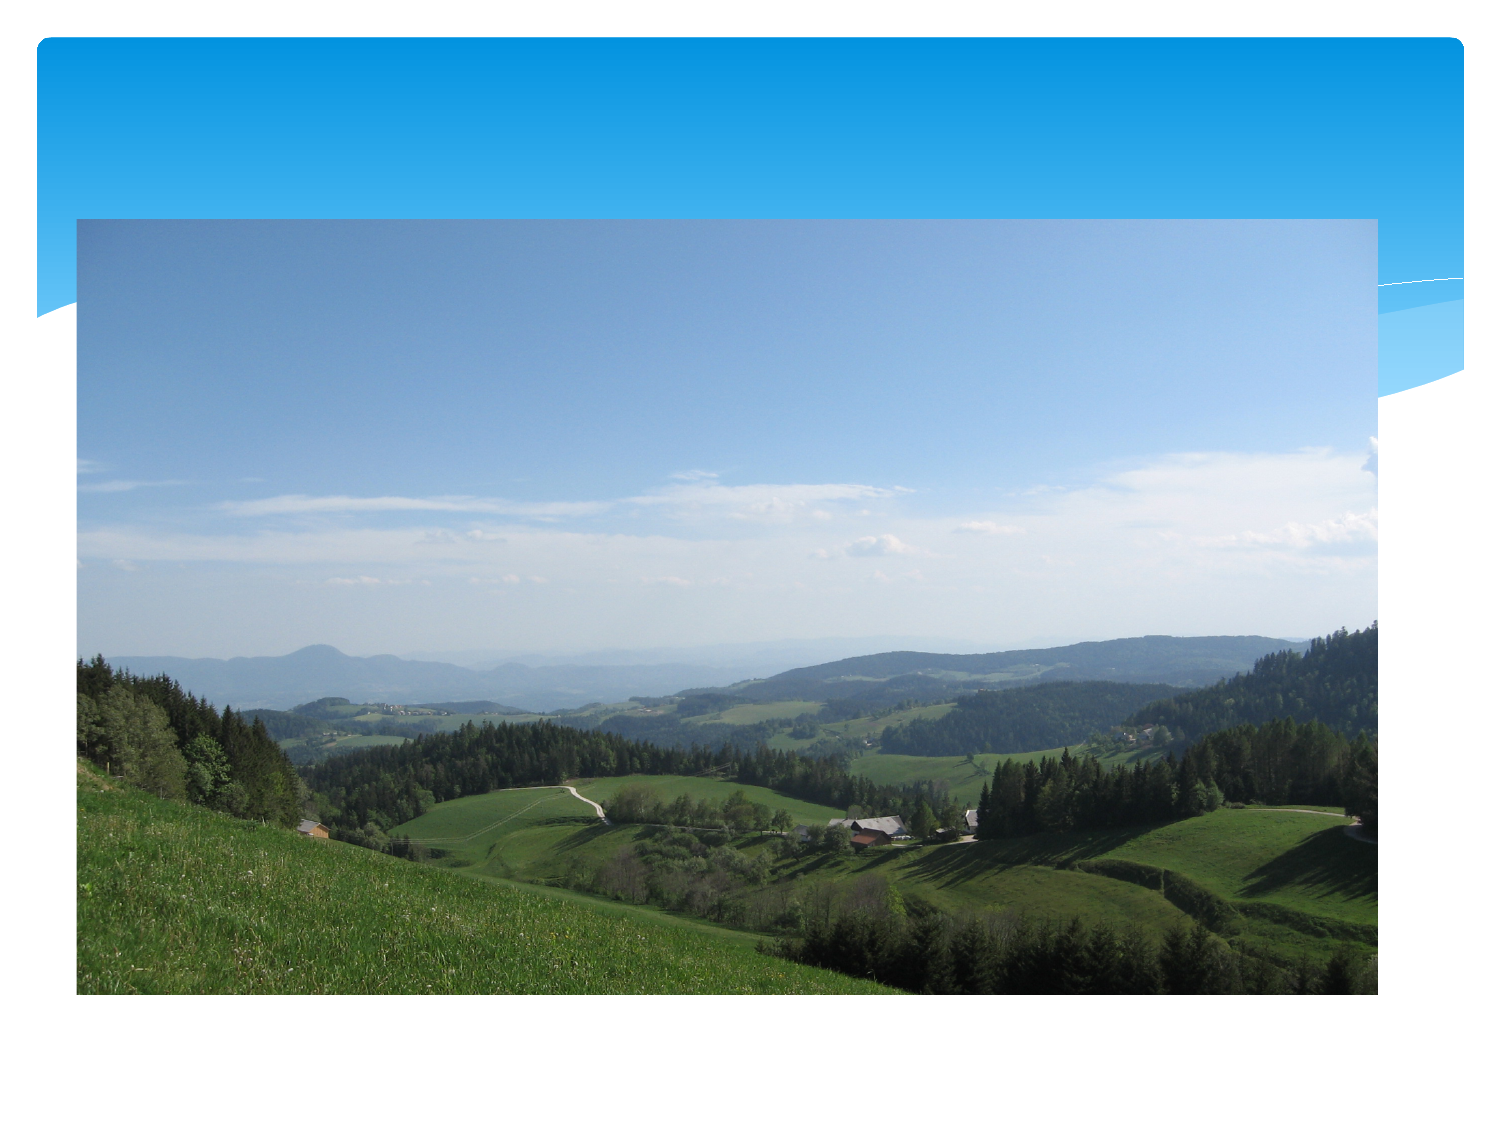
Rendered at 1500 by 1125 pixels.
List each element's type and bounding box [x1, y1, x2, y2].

picture [76, 219, 1378, 995]
